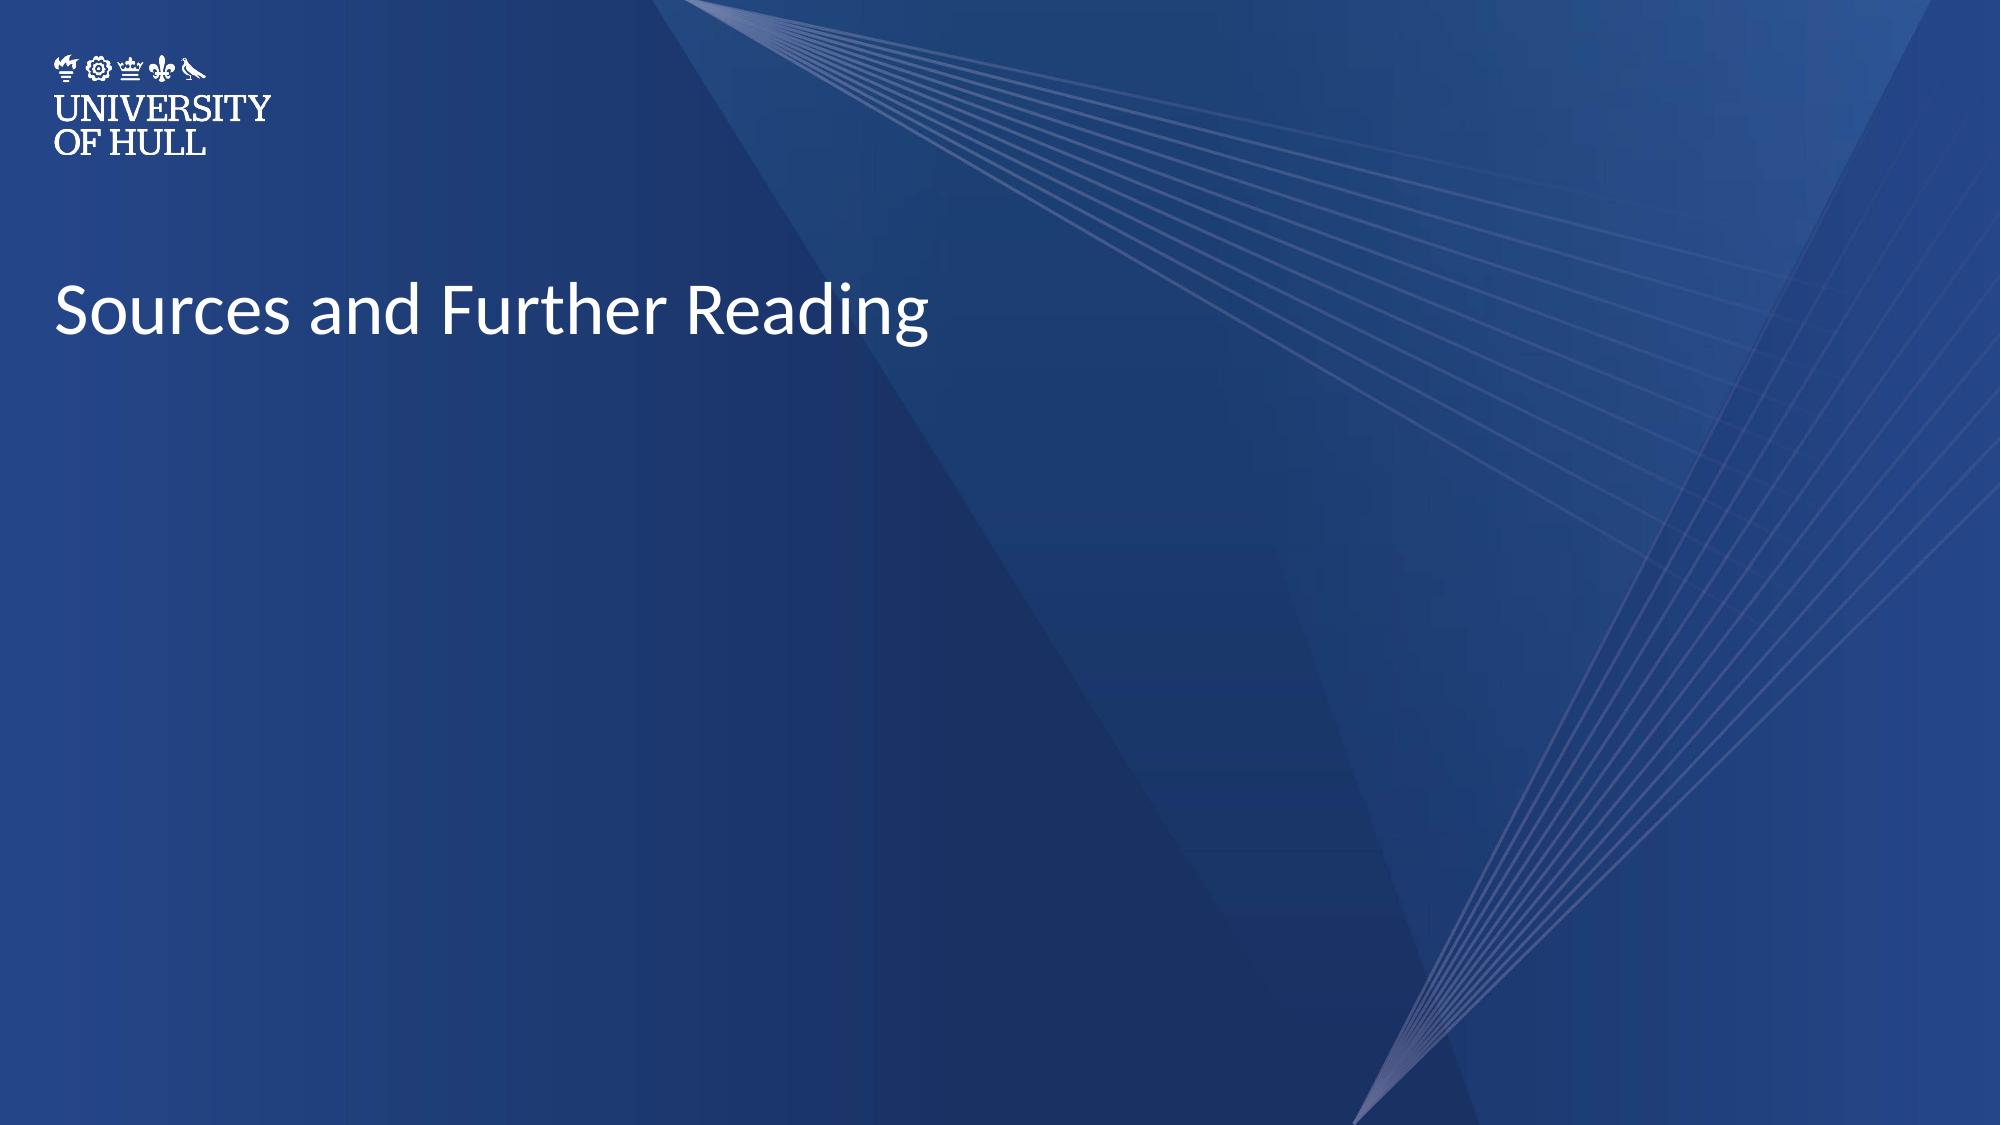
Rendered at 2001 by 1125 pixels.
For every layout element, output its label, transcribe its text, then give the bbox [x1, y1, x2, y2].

title Sources and Further Reading [54, 231, 1750, 400]
picture [0, 0, 2000, 1125]
